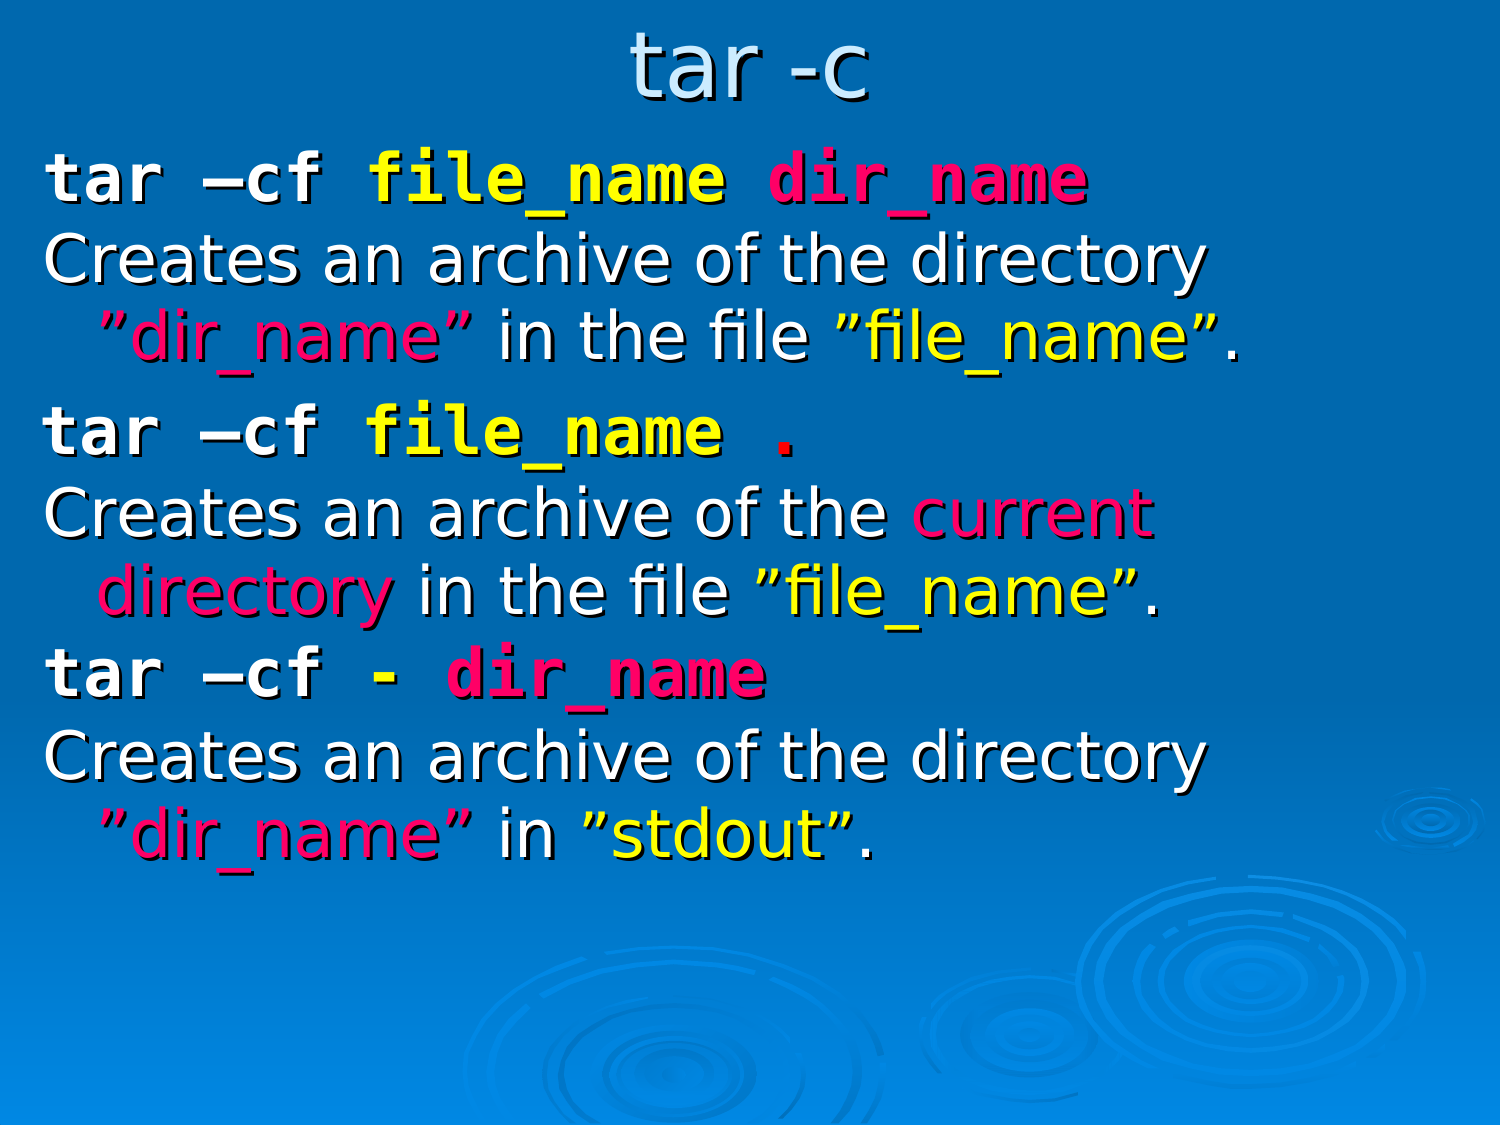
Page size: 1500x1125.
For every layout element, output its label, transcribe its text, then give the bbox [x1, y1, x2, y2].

title tar -c [75, 6, 1426, 129]
list tar –cf file_name dir_name Creates an archive of the directory ”dir_name” in the file ”file_name”. tar –cf file_name . Creates an archive of the current directory in the file ”file_name”. tar –cf - dir_name Creates an archive of the directory ”dir_name” in ”stdout”. [24, 138, 1463, 1117]
